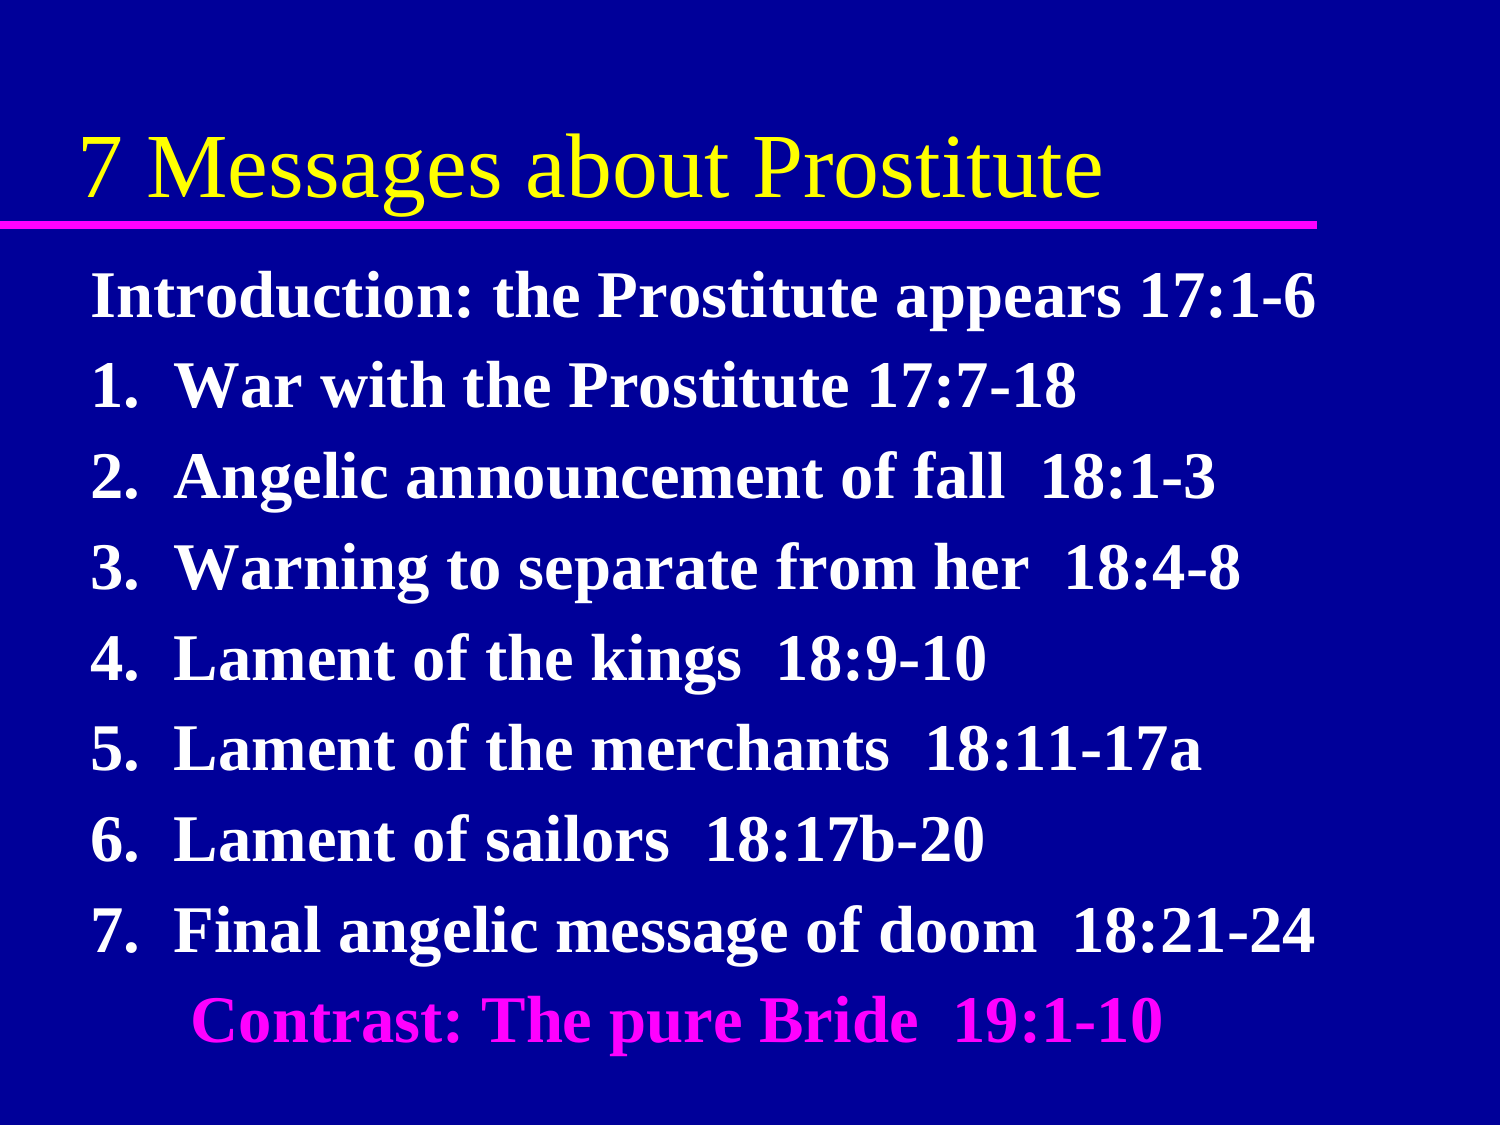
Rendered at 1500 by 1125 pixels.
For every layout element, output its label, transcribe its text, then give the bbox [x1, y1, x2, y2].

title 7 Messages about Prostitute [62, 43, 1500, 225]
list Introduction: the Prostitute appears 17:1-6 1. War with the Prostitute 17:7-18 2. Angelic announcement of fall 18:1-3 3. Warning to separate from her 18:4-8 4. Lament of the kings 18:9-10 5. Lament of the merchants 18:11-17a 6. Lament of sailors 18:17b-20 7. Final angelic message of doom 18:21-24 Contrast: The pure Bride 19:1-10 [75, 249, 1461, 1065]
